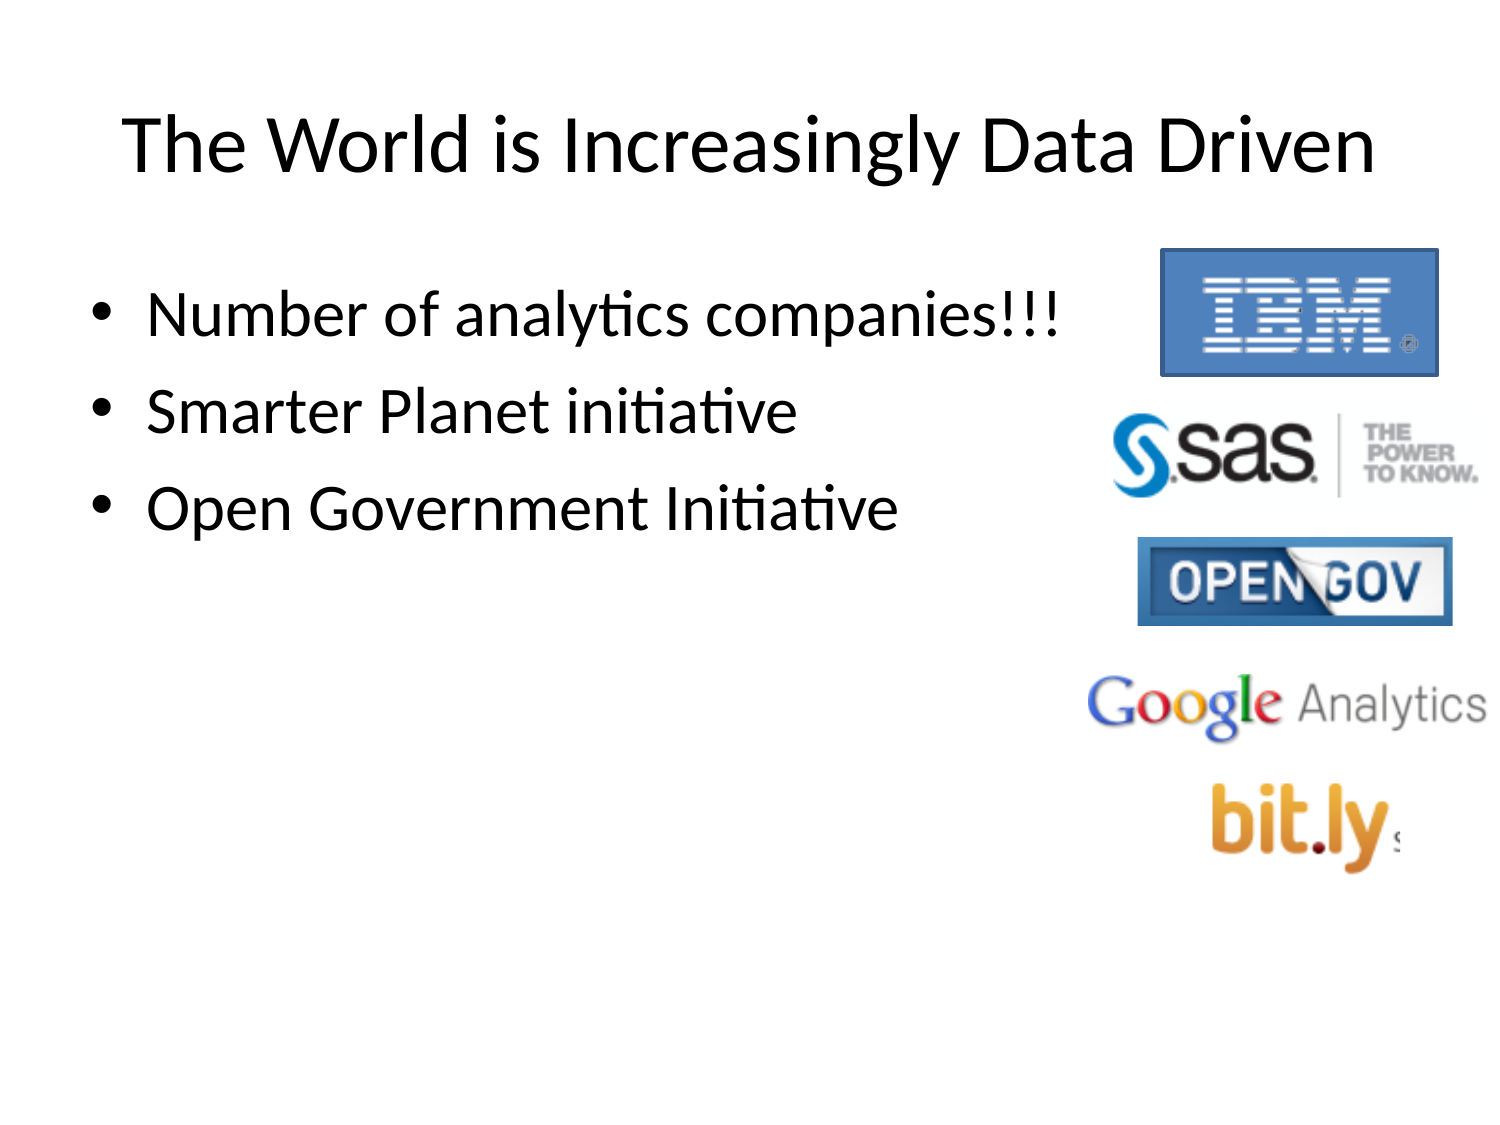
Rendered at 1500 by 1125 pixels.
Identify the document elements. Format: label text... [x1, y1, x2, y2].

picture [1175, 762, 1401, 876]
title The World is Increasingly Data Driven [75, 45, 1426, 233]
list Number of analytics companies!!! Smarter Planet initiative Open Government Initiative [75, 262, 1426, 1005]
picture [1162, 249, 1433, 373]
text_box [1163, 250, 1437, 375]
picture [1137, 537, 1453, 626]
picture [1112, 412, 1481, 501]
picture [1088, 675, 1488, 751]
